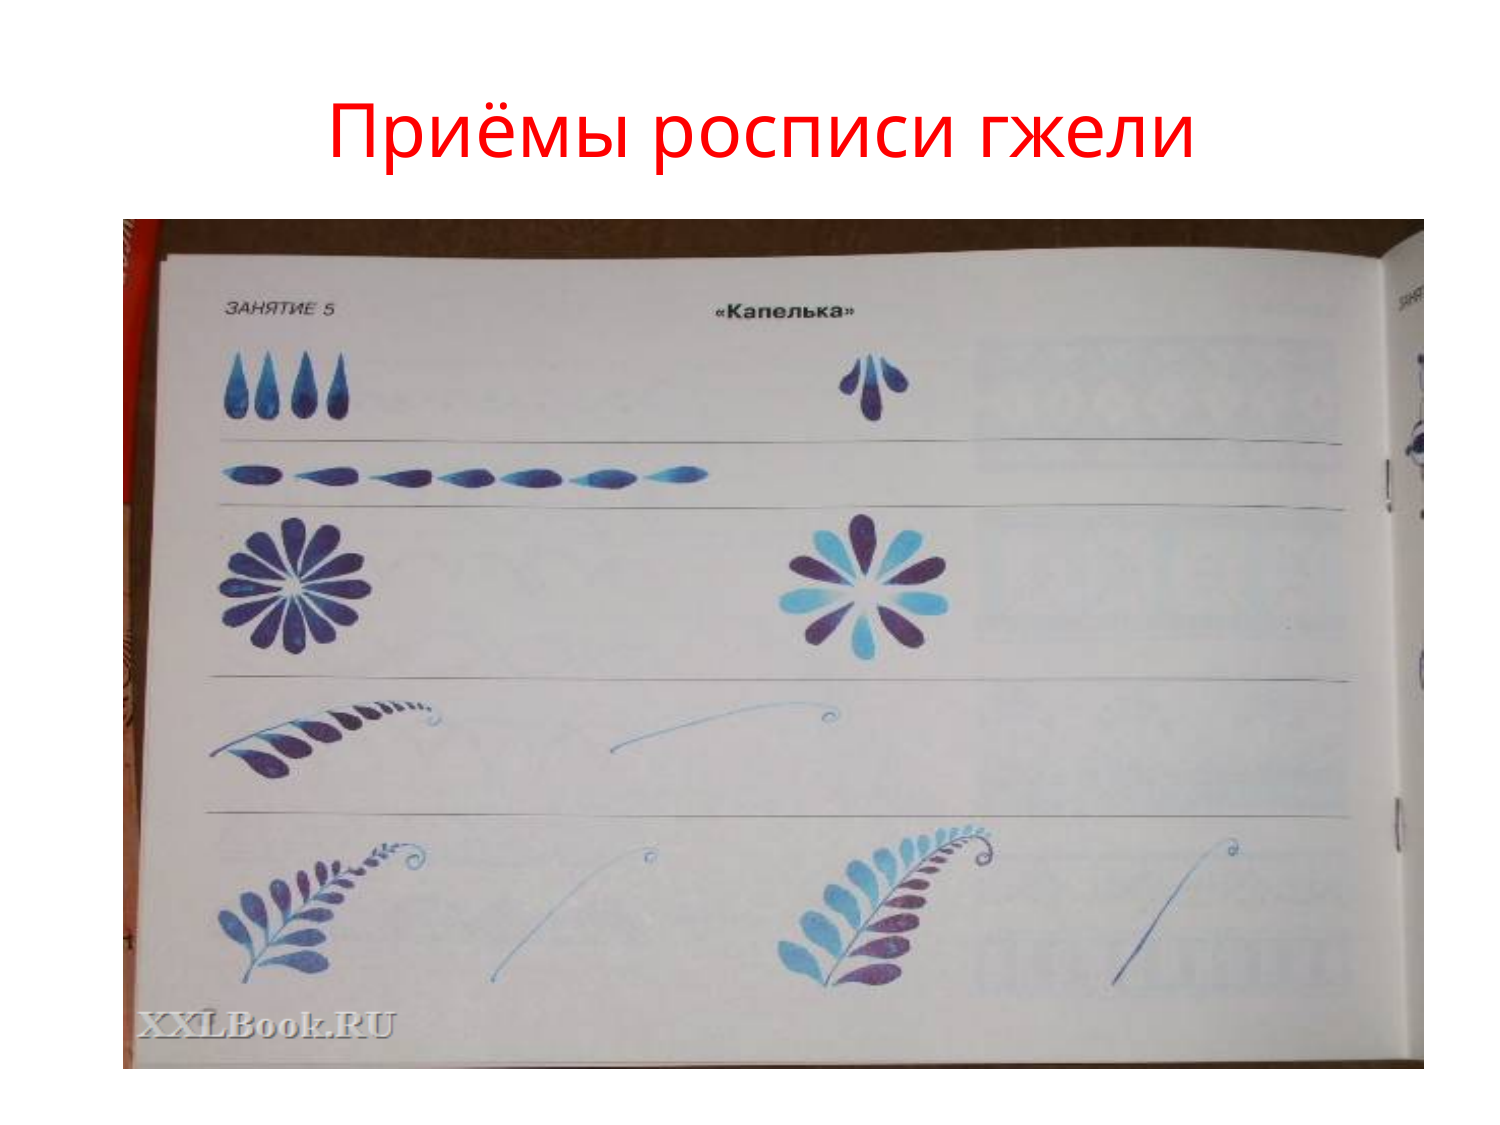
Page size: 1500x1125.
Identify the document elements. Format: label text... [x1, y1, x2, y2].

picture [123, 219, 1424, 1069]
title Приёмы росписи гжели [50, 75, 1475, 213]
